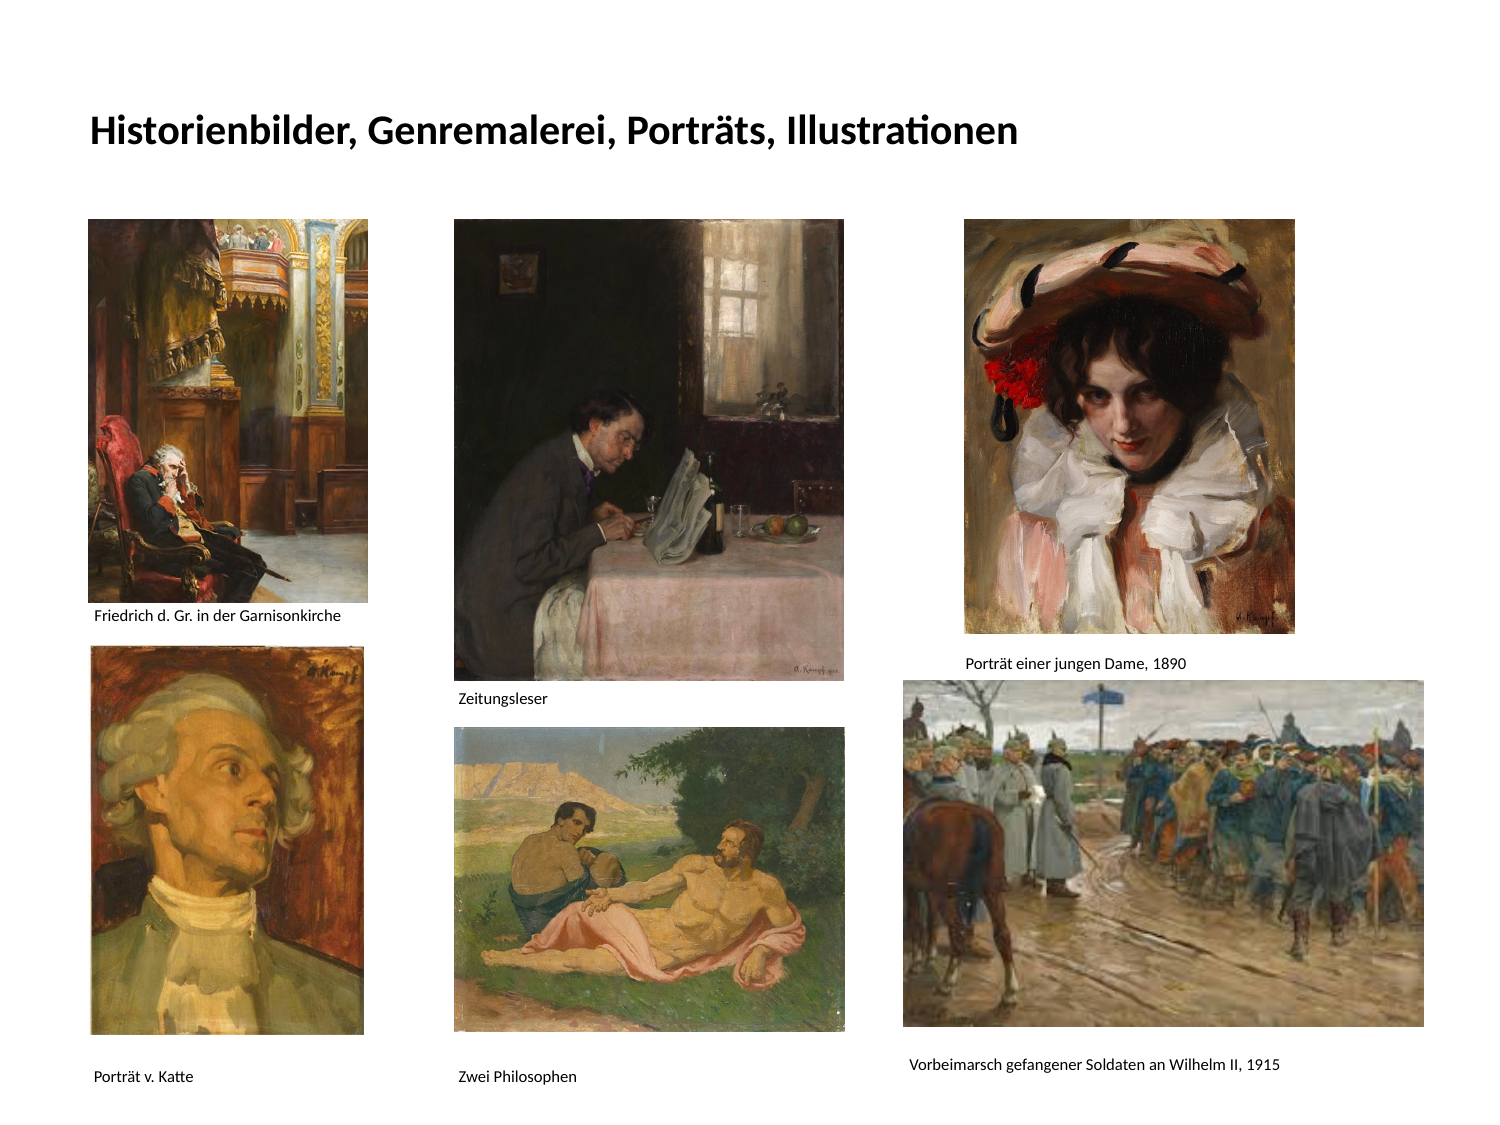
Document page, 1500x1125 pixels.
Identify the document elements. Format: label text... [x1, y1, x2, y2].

text_box Friedrich d. Gr. in der Garnisonkirche [79, 597, 357, 633]
picture [454, 219, 1500, 681]
text_box Vorbeimarsch gefangener Soldaten an Wilhelm II, 1915 [894, 1046, 1296, 1082]
picture [88, 219, 368, 603]
title Historienbilder, Genremalerei, Porträts, Illustrationen [75, 45, 1425, 161]
text_box Porträt v. Katte [78, 1058, 209, 1094]
text_box Porträt einer jungen Dame, 1890 [950, 645, 1230, 680]
picture [88, 645, 364, 1035]
text_box Zeitungsleser [443, 680, 564, 716]
text_box Zwei Philosophen [444, 1058, 593, 1094]
picture [903, 680, 1424, 1027]
picture [454, 727, 845, 1032]
